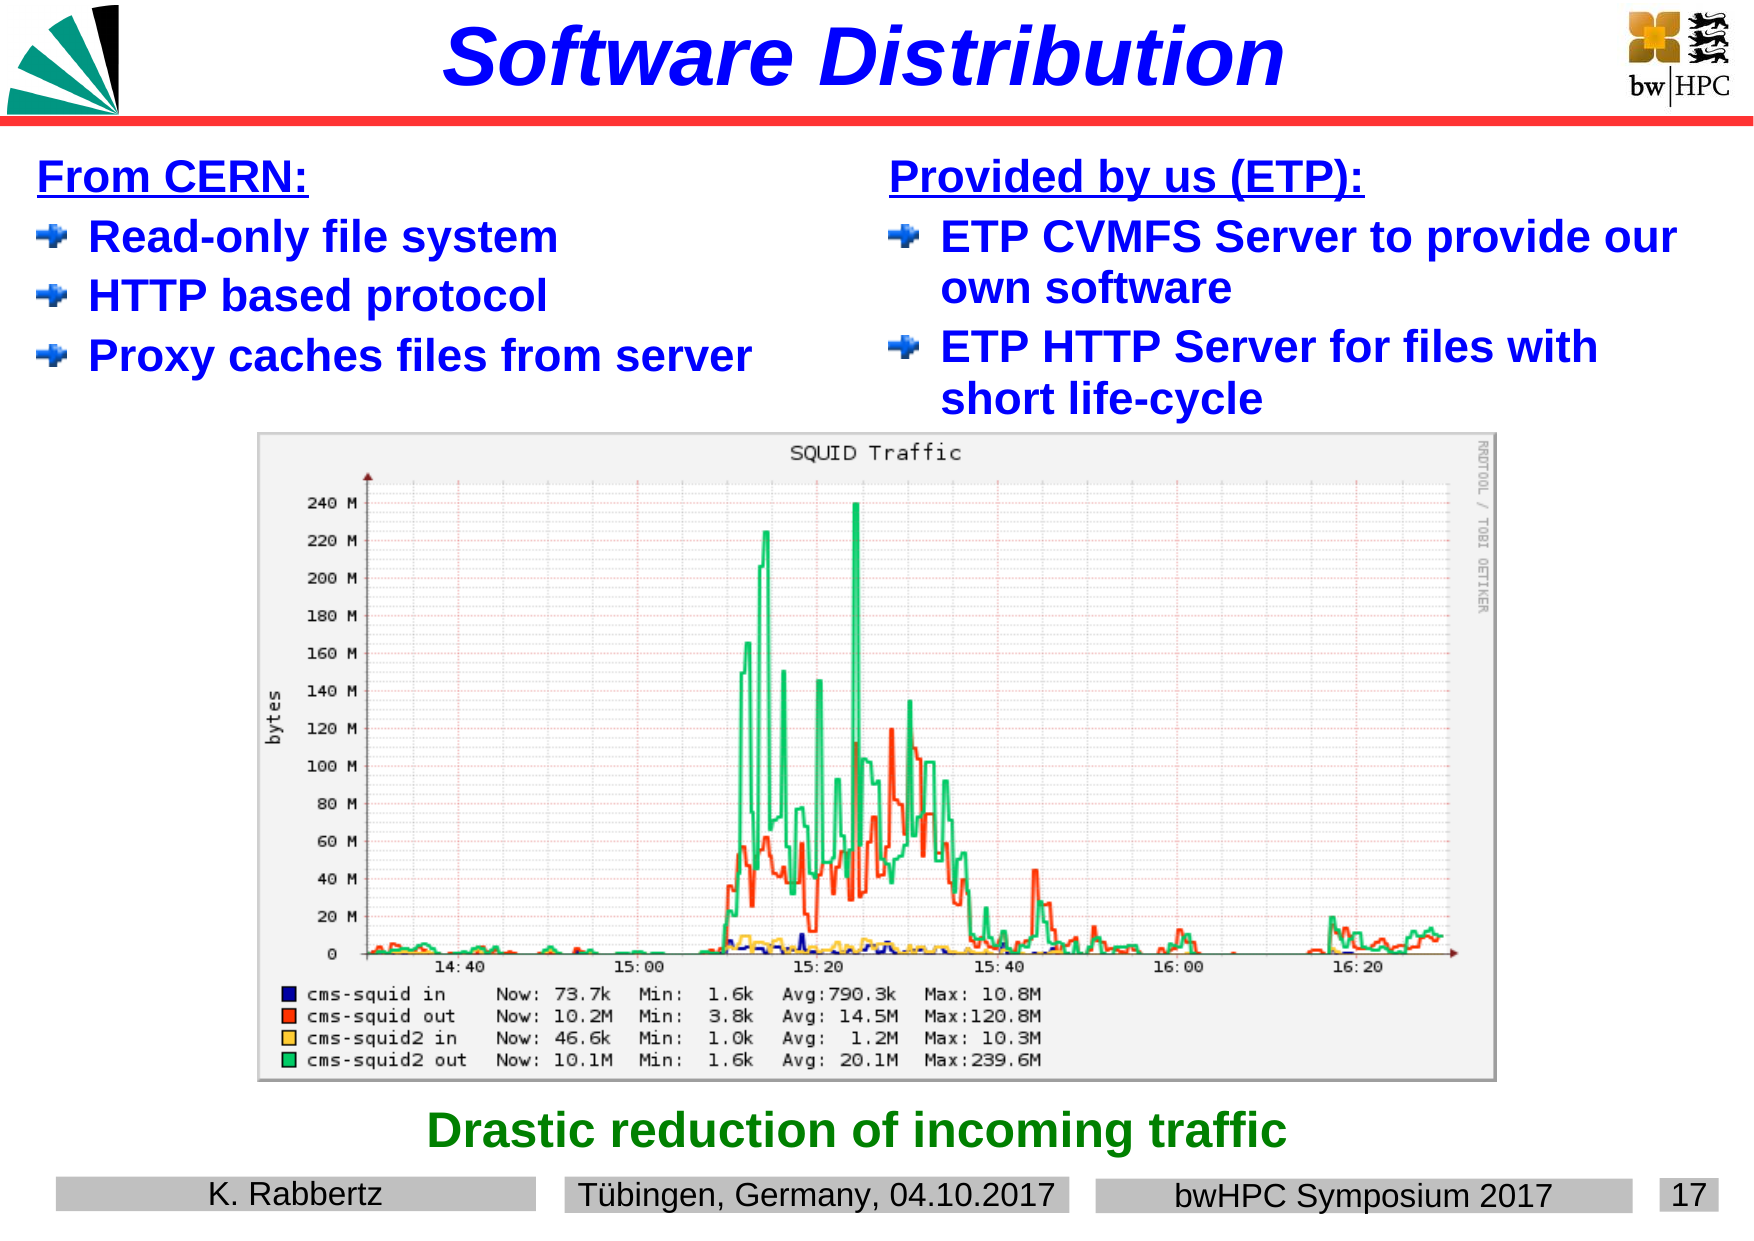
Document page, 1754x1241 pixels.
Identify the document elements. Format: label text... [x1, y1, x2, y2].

list From CERN: Read-only file system HTTP based protocol Proxy caches files from server [36, 150, 820, 441]
picture [7, 5, 119, 116]
picture [257, 432, 1497, 1082]
list Provided by us (ETP): ETP CVMFS Server to provide our own software ETP HTTP Server for files with short life-cycle [888, 150, 1718, 424]
title Software Distribution [123, 0, 1606, 114]
text_box Drastic reduction of incoming traffic [412, 1102, 1342, 1159]
picture [1617, 3, 1740, 115]
